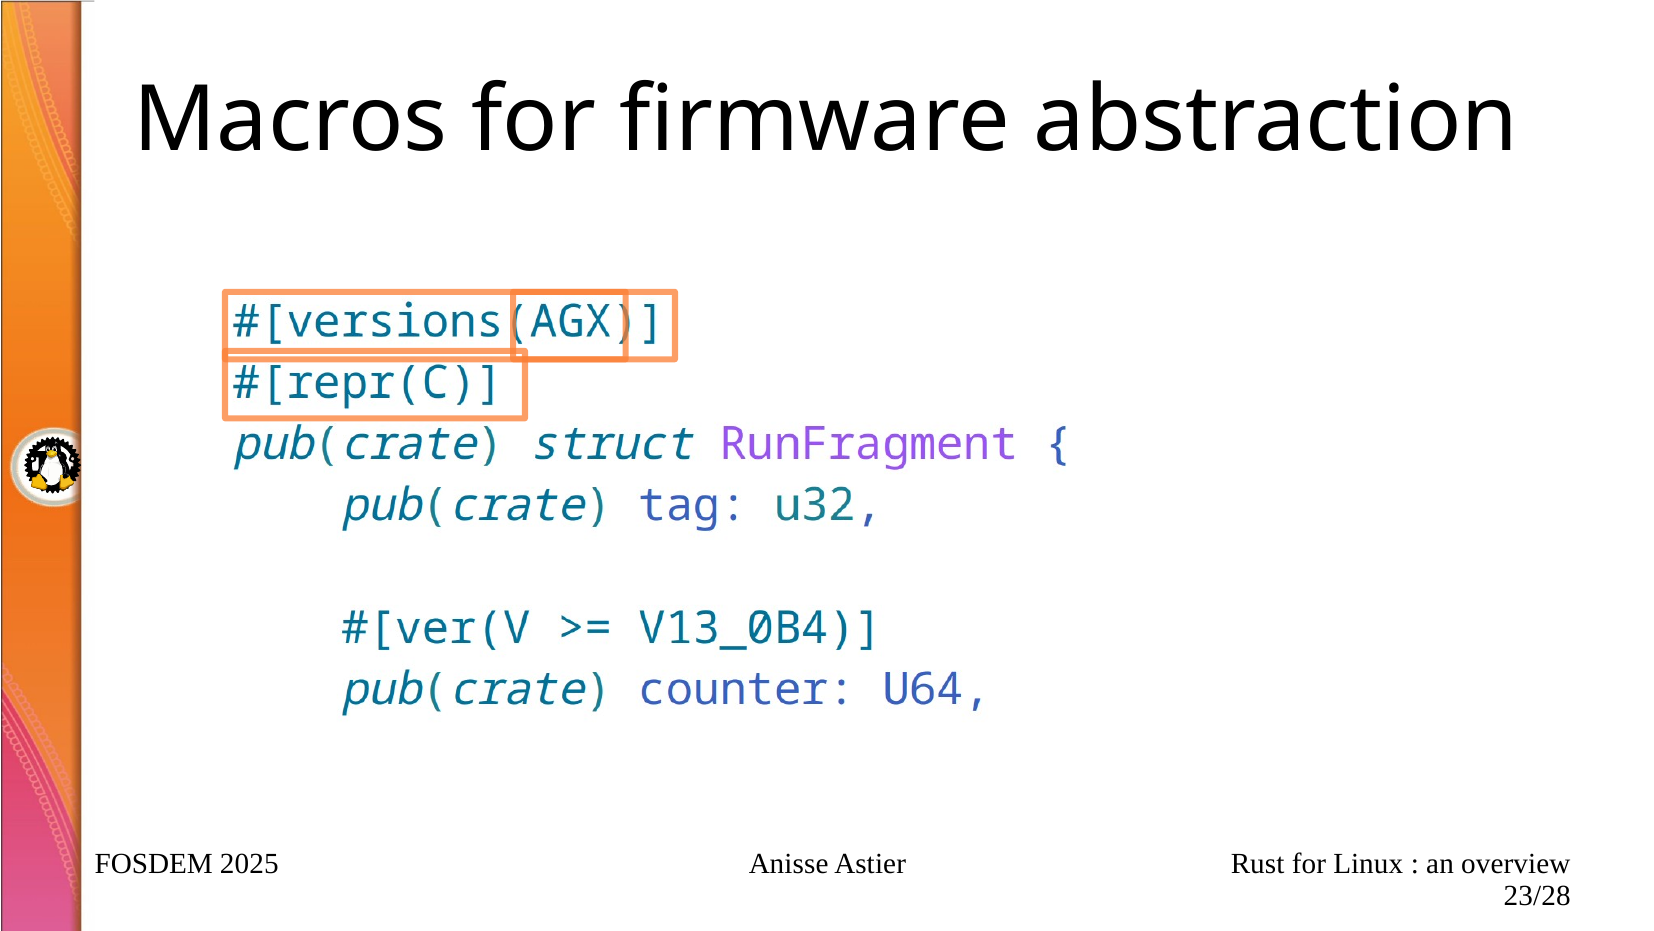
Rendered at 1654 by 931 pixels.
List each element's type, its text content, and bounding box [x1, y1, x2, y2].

picture [2, 2, 95, 931]
picture [180, 239, 1381, 757]
title Macros for firmware abstraction [82, 37, 1571, 193]
